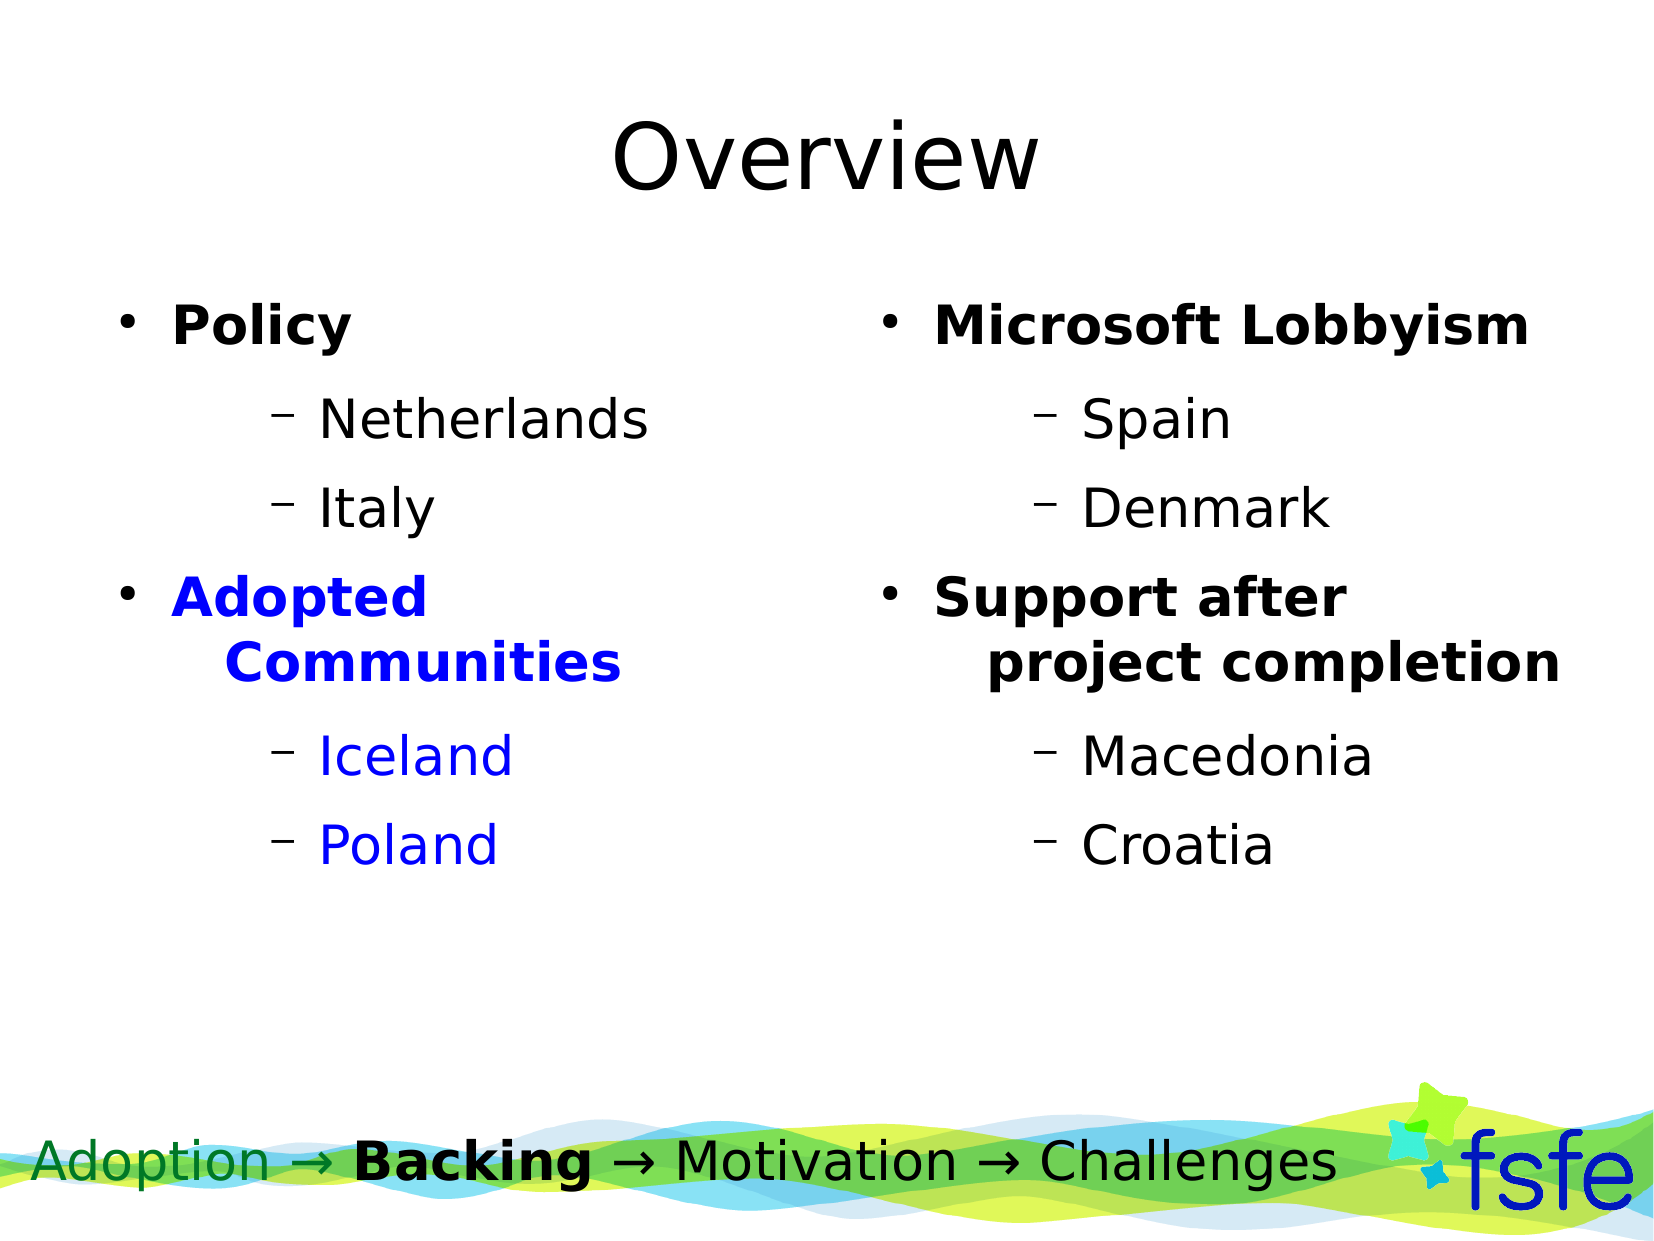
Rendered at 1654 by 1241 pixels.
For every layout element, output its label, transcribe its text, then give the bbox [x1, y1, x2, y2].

list Policy Netherlands Italy Adopted Communities Iceland Poland [82, 290, 809, 1010]
picture [0, 1081, 1654, 1241]
list Microsoft Lobbyism Spain Denmark Support after project completion Macedonia Croatia [845, 290, 1572, 1010]
title Overview [82, 97, 1571, 209]
title Adoption → Backing → Motivation → Challenges [0, 1100, 1371, 1217]
